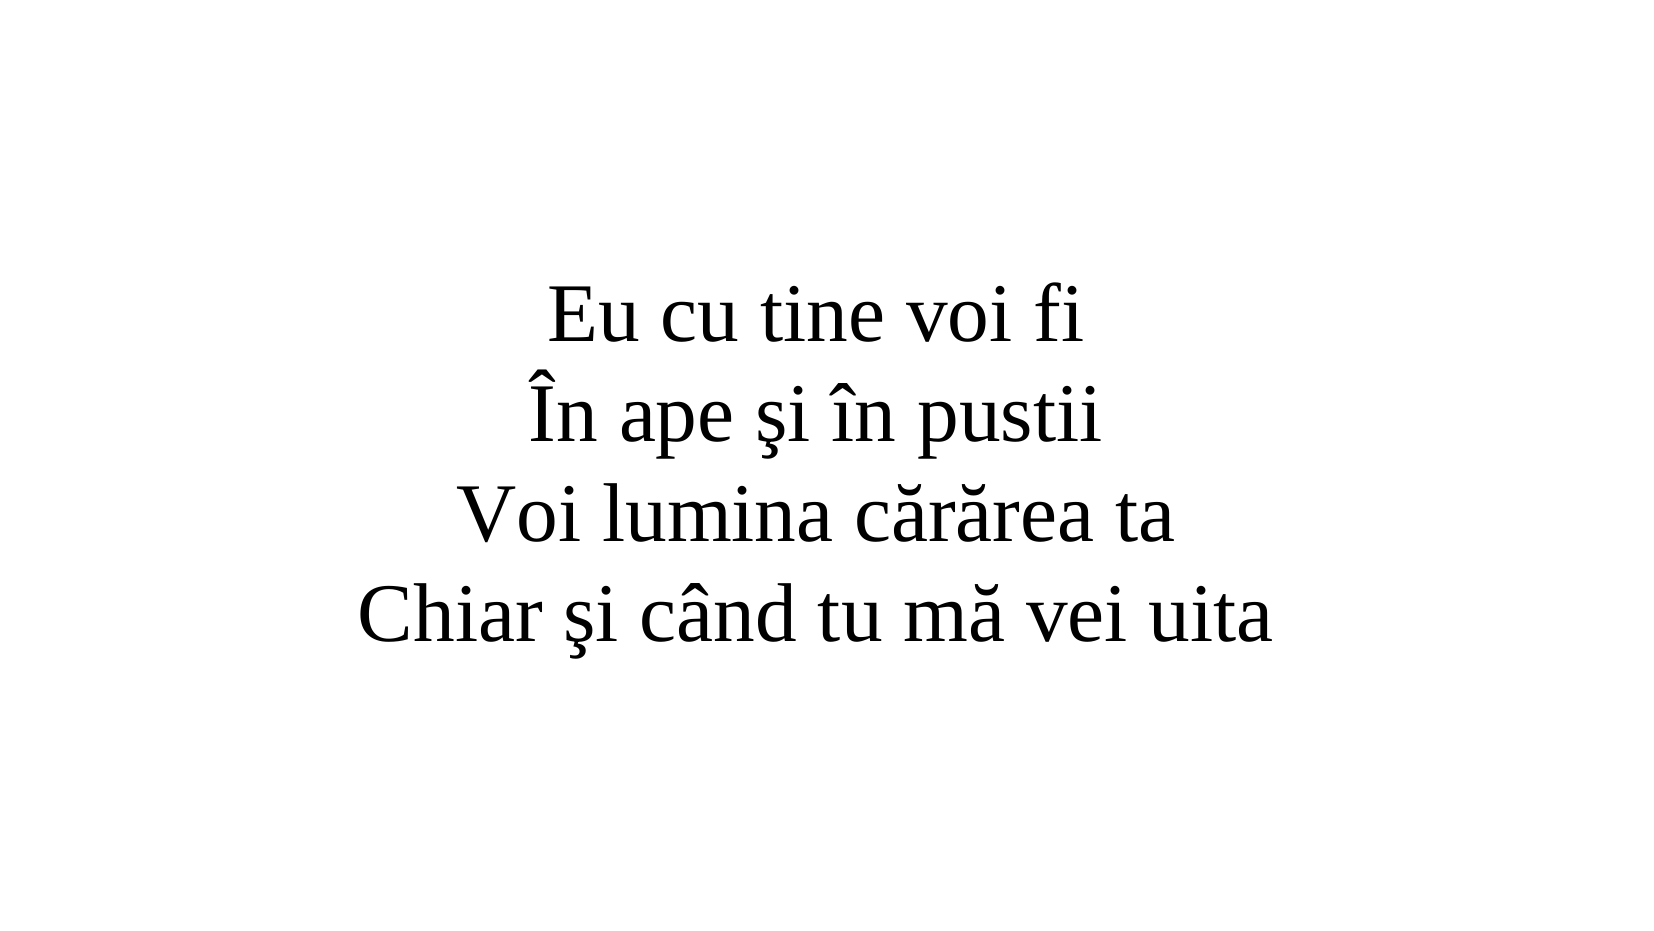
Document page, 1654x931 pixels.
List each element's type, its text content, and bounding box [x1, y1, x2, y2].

subtitle Eu cu tine voi fi În ape şi în pustii Voi lumina cărărea ta Chiar şi când tu mă vei uita [0, 250, 1654, 671]
